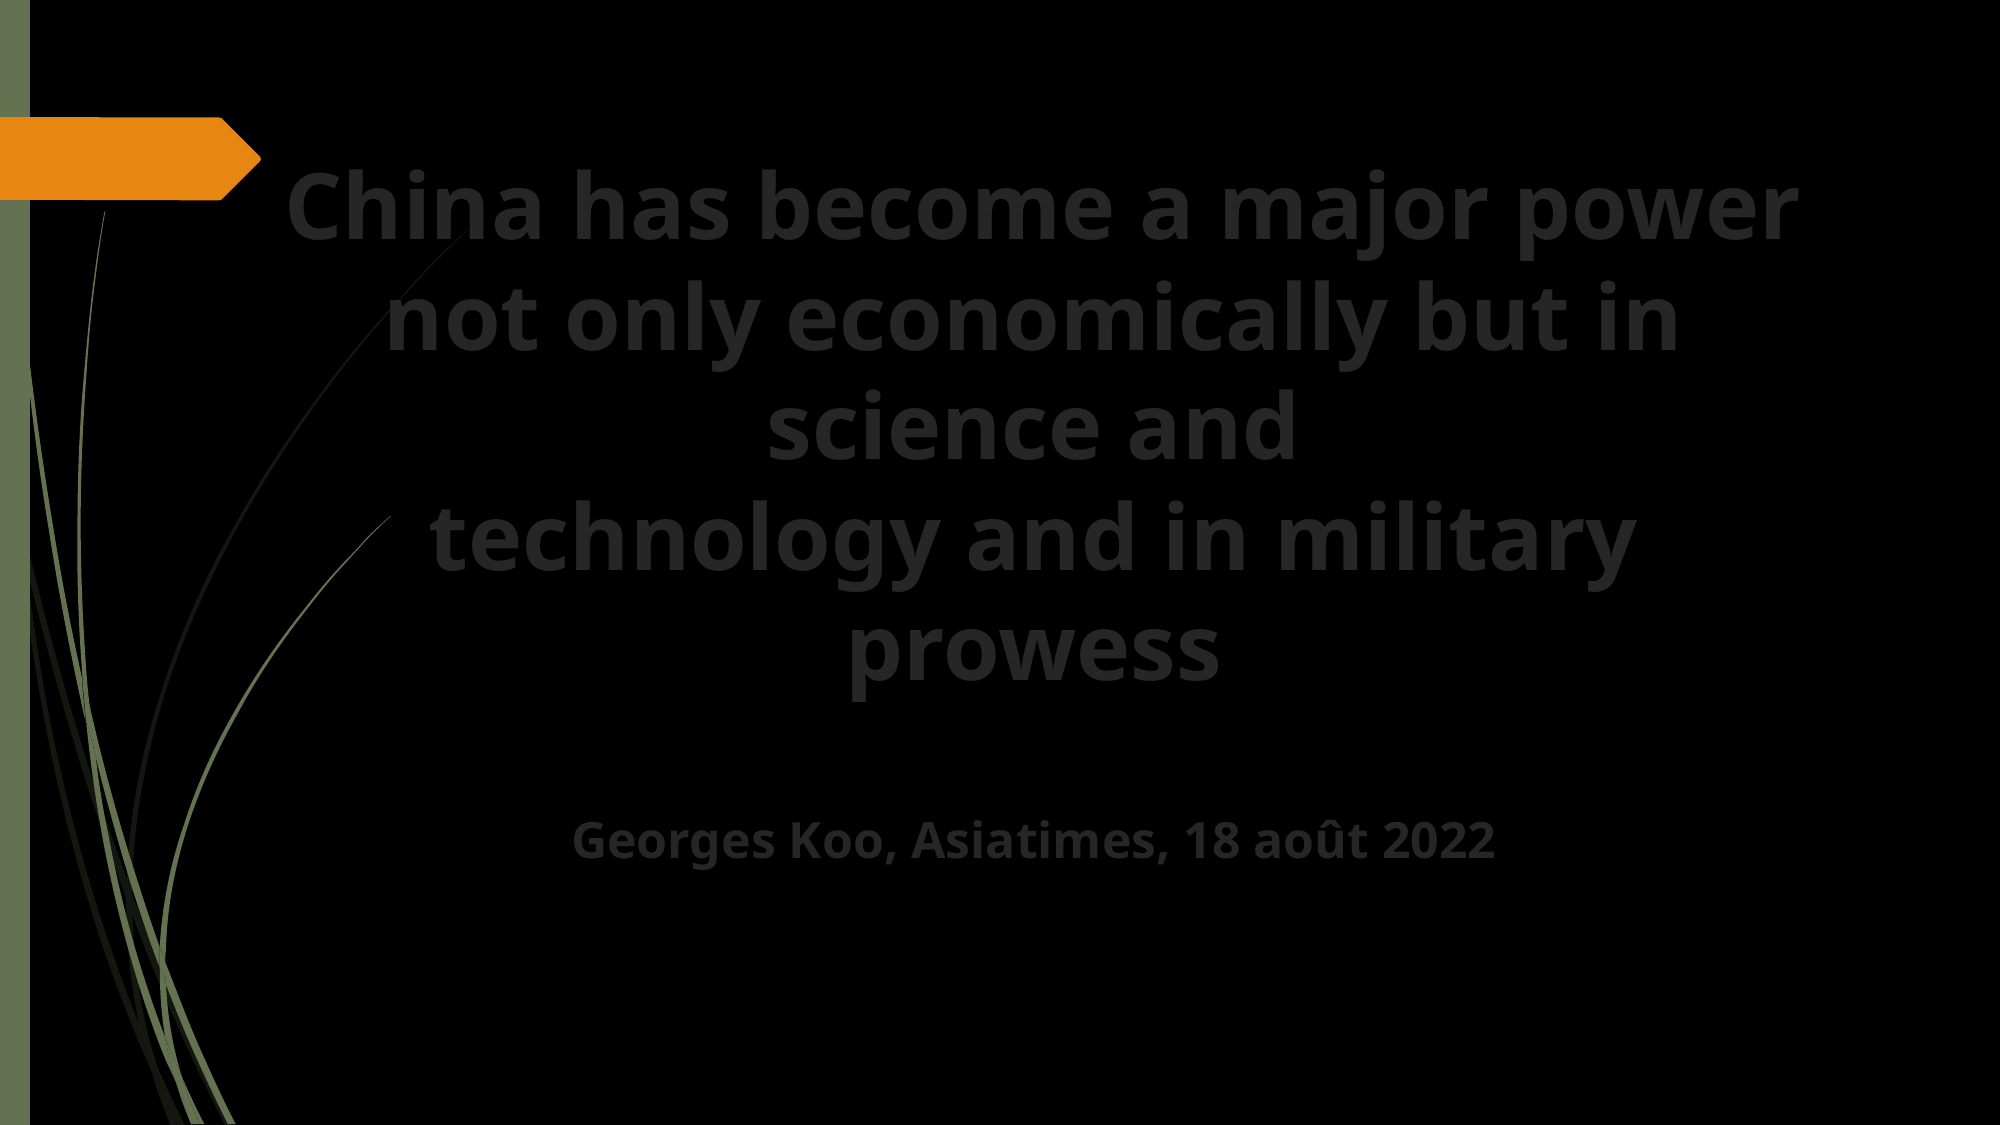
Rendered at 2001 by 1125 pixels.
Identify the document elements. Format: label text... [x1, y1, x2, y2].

title China has become a major power not only economically but in science and technology and in military prowess Georges Koo, Asiatimes, 18 août 2022 [240, 184, 1828, 833]
